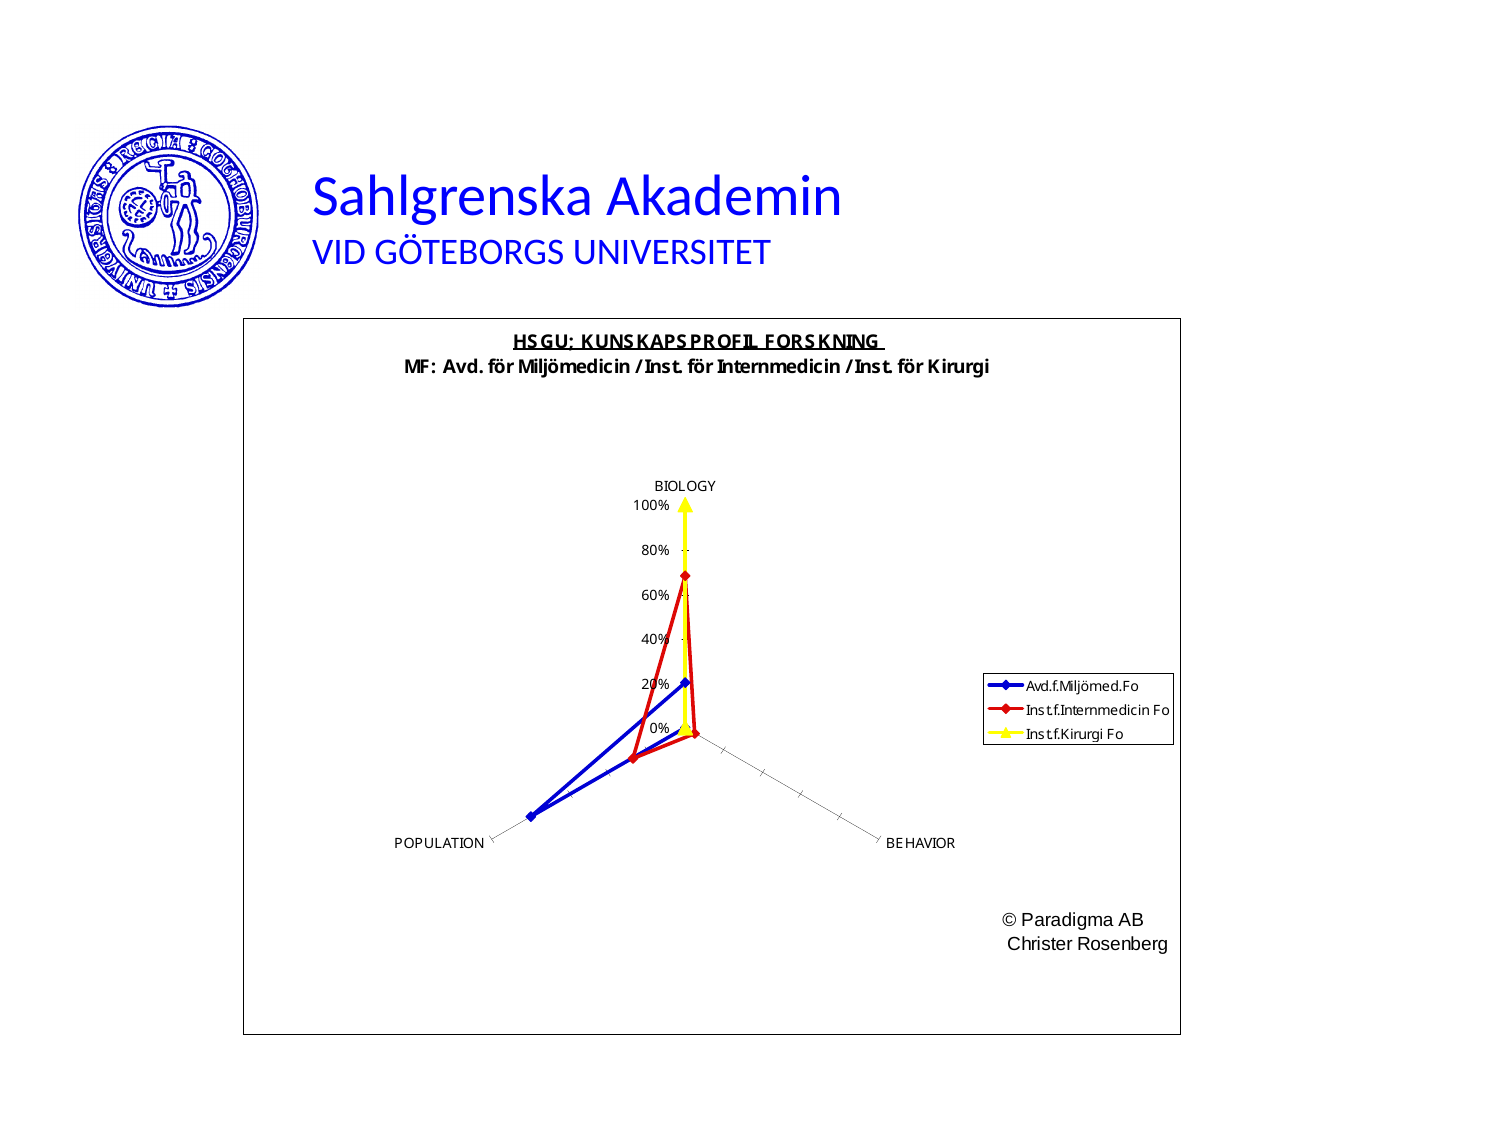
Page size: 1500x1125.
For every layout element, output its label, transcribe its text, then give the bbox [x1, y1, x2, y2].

picture [75, 124, 1188, 1042]
text_box Sahlgrenska Akademin VID GÖTEBORGS UNIVERSITET [297, 149, 1500, 280]
